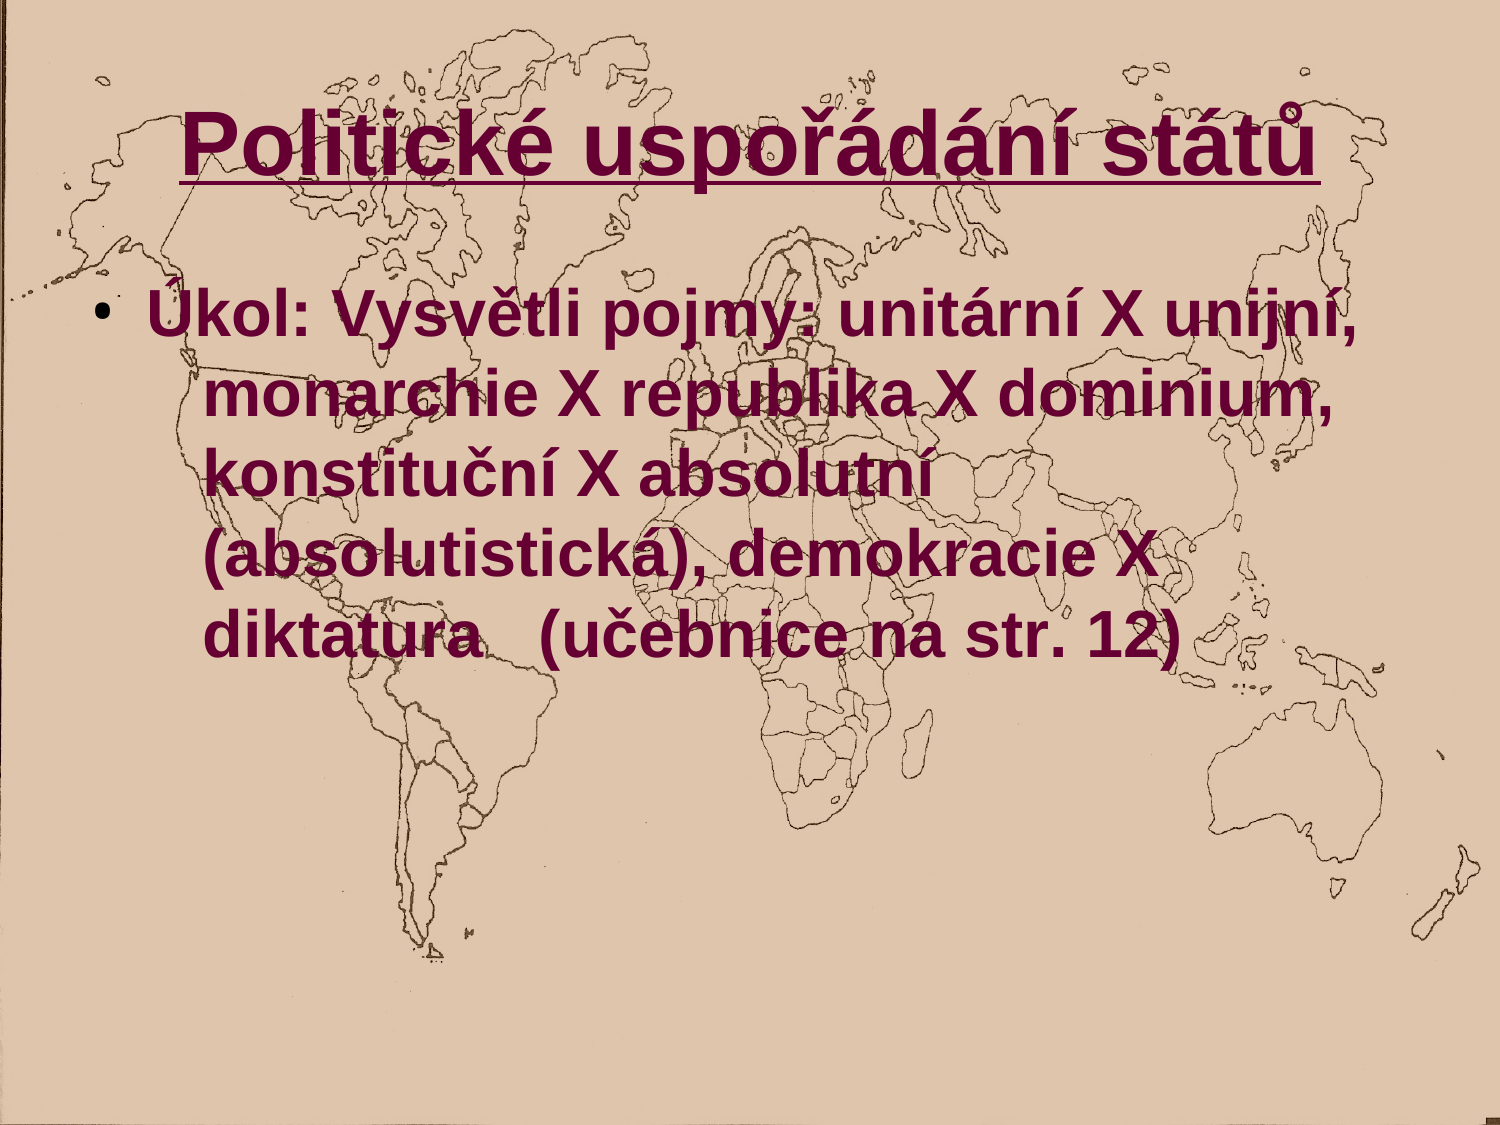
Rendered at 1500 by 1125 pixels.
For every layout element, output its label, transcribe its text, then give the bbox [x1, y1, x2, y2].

list Úkol: Vysvětli pojmy: unitární X unijní, monarchie X republika X dominium, konstituční X absolutní (absolutistická), demokracie X diktatura (učebnice na str. 12) [75, 262, 1426, 1005]
title Politické uspořádání států [75, 45, 1426, 233]
